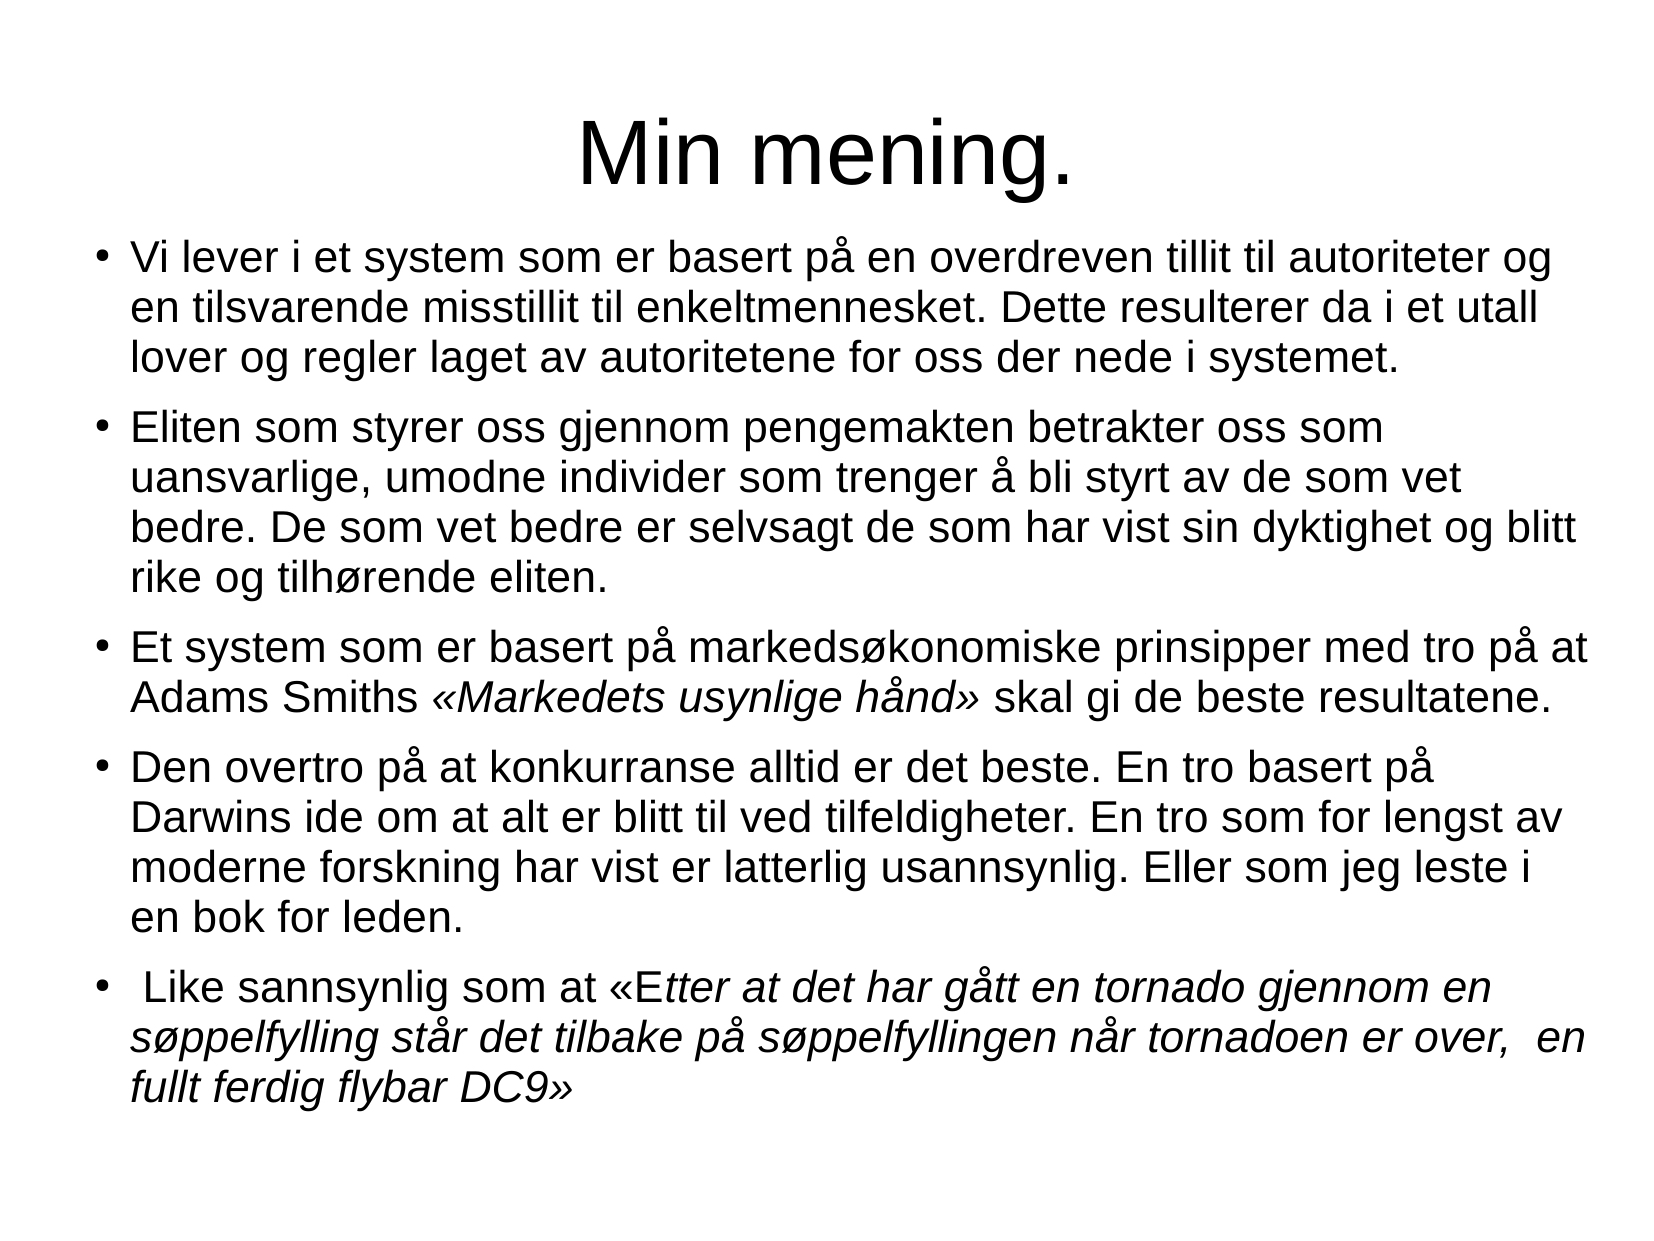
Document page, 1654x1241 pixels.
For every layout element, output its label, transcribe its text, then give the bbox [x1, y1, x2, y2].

title Min mening. [82, 49, 1571, 232]
list Vi lever i et system som er basert på en overdreven tillit til autoriteter og en tilsvarende misstillit til enkeltmennesket. Dette resulterer da i et utall lover og regler laget av autoritetene for oss der nede i systemet. Eliten som styrer oss gjennom pengemakten betrakter oss som uansvarlige, umodne individer som trenger å bli styrt av de som vet bedre. De som vet bedre er selvsagt de som har vist sin dyktighet og blitt rike og tilhørende eliten. Et system som er basert på markedsøkonomiske prinsipper med tro på at Adams Smiths «Markedets usynlige hånd» skal gi de beste resultatene. Den overtro på at konkurranse alltid er det beste. En tro basert på Darwins ide om at alt er blitt til ved tilfeldigheter. En tro som for lengst av moderne forskning har vist er latterlig usannsynlig. Eller som jeg leste i en bok for leden. Like sannsynlig som at «Etter at det har gått en tornado gjennom en søppelfylling står det tilbake på søppelfyllingen når tornadoen er over, en fullt ferdig flybar DC9» [82, 232, 1596, 1146]
